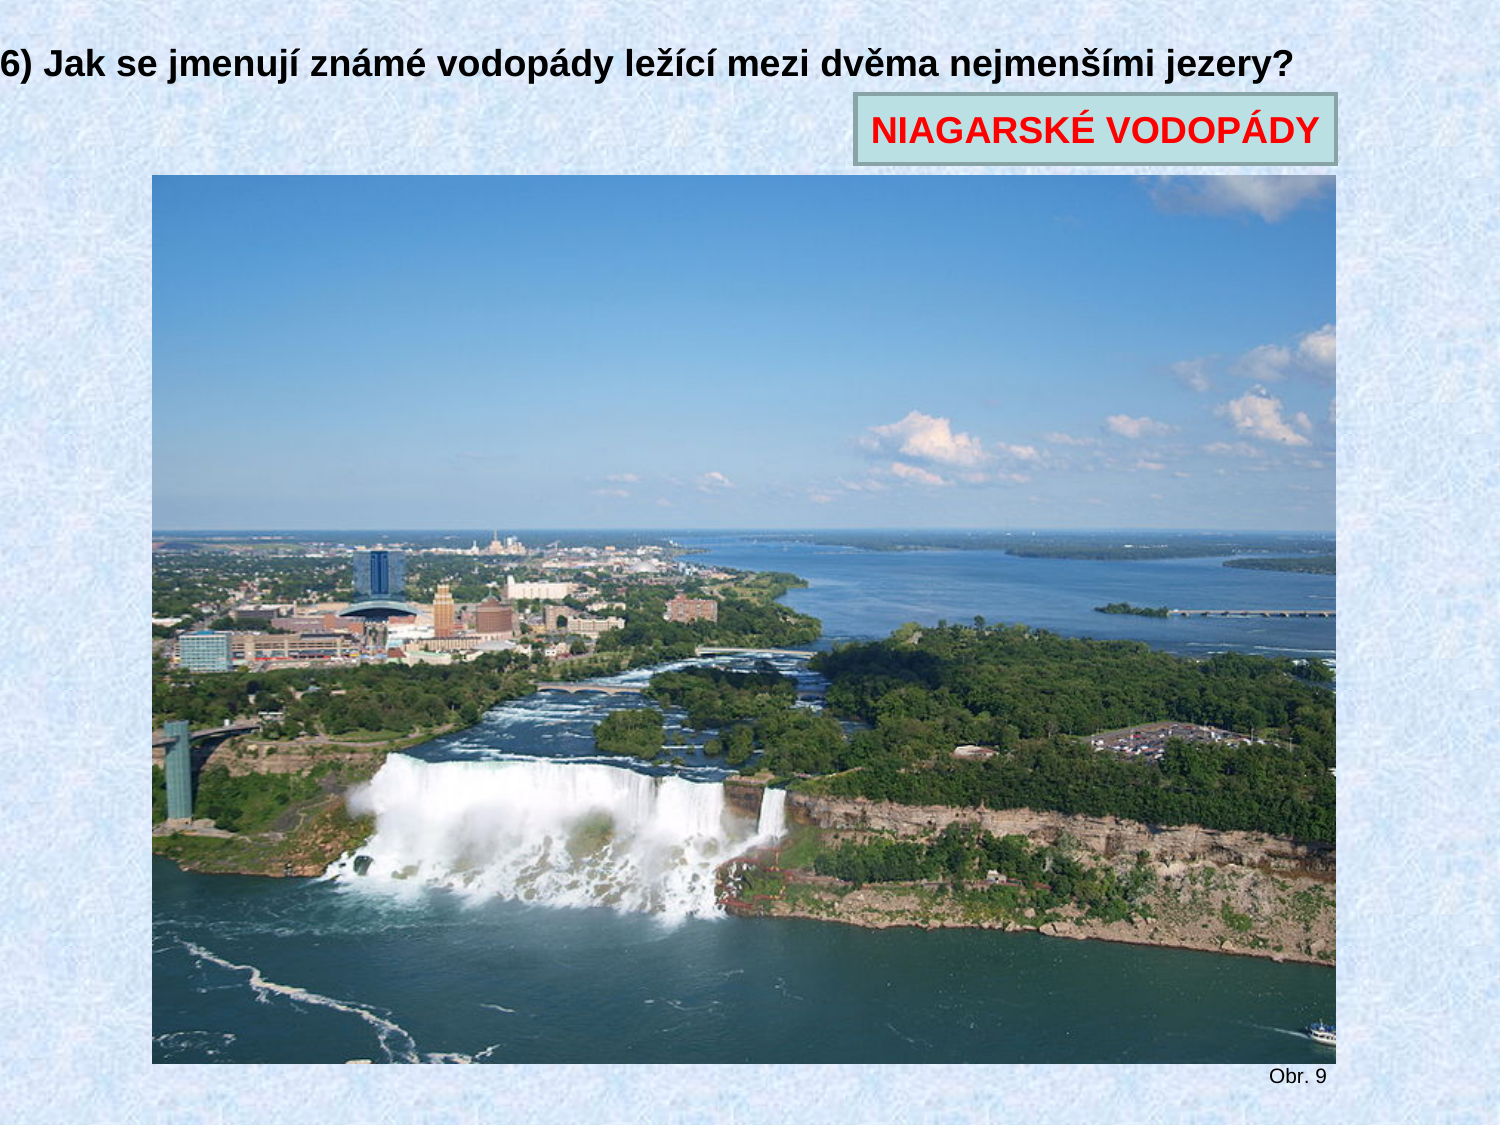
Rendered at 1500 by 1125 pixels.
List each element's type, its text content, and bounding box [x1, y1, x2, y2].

picture [0, 0, 1500, 1125]
text_box NIAGARSKÉ VODOPÁDY [855, 93, 1336, 165]
text_box Obr. 9 [1254, 1054, 1342, 1096]
text_box 6) Jak se jmenují známé vodopády ležící mezi dvěma nejmenšími jezery? [0, 30, 1424, 92]
